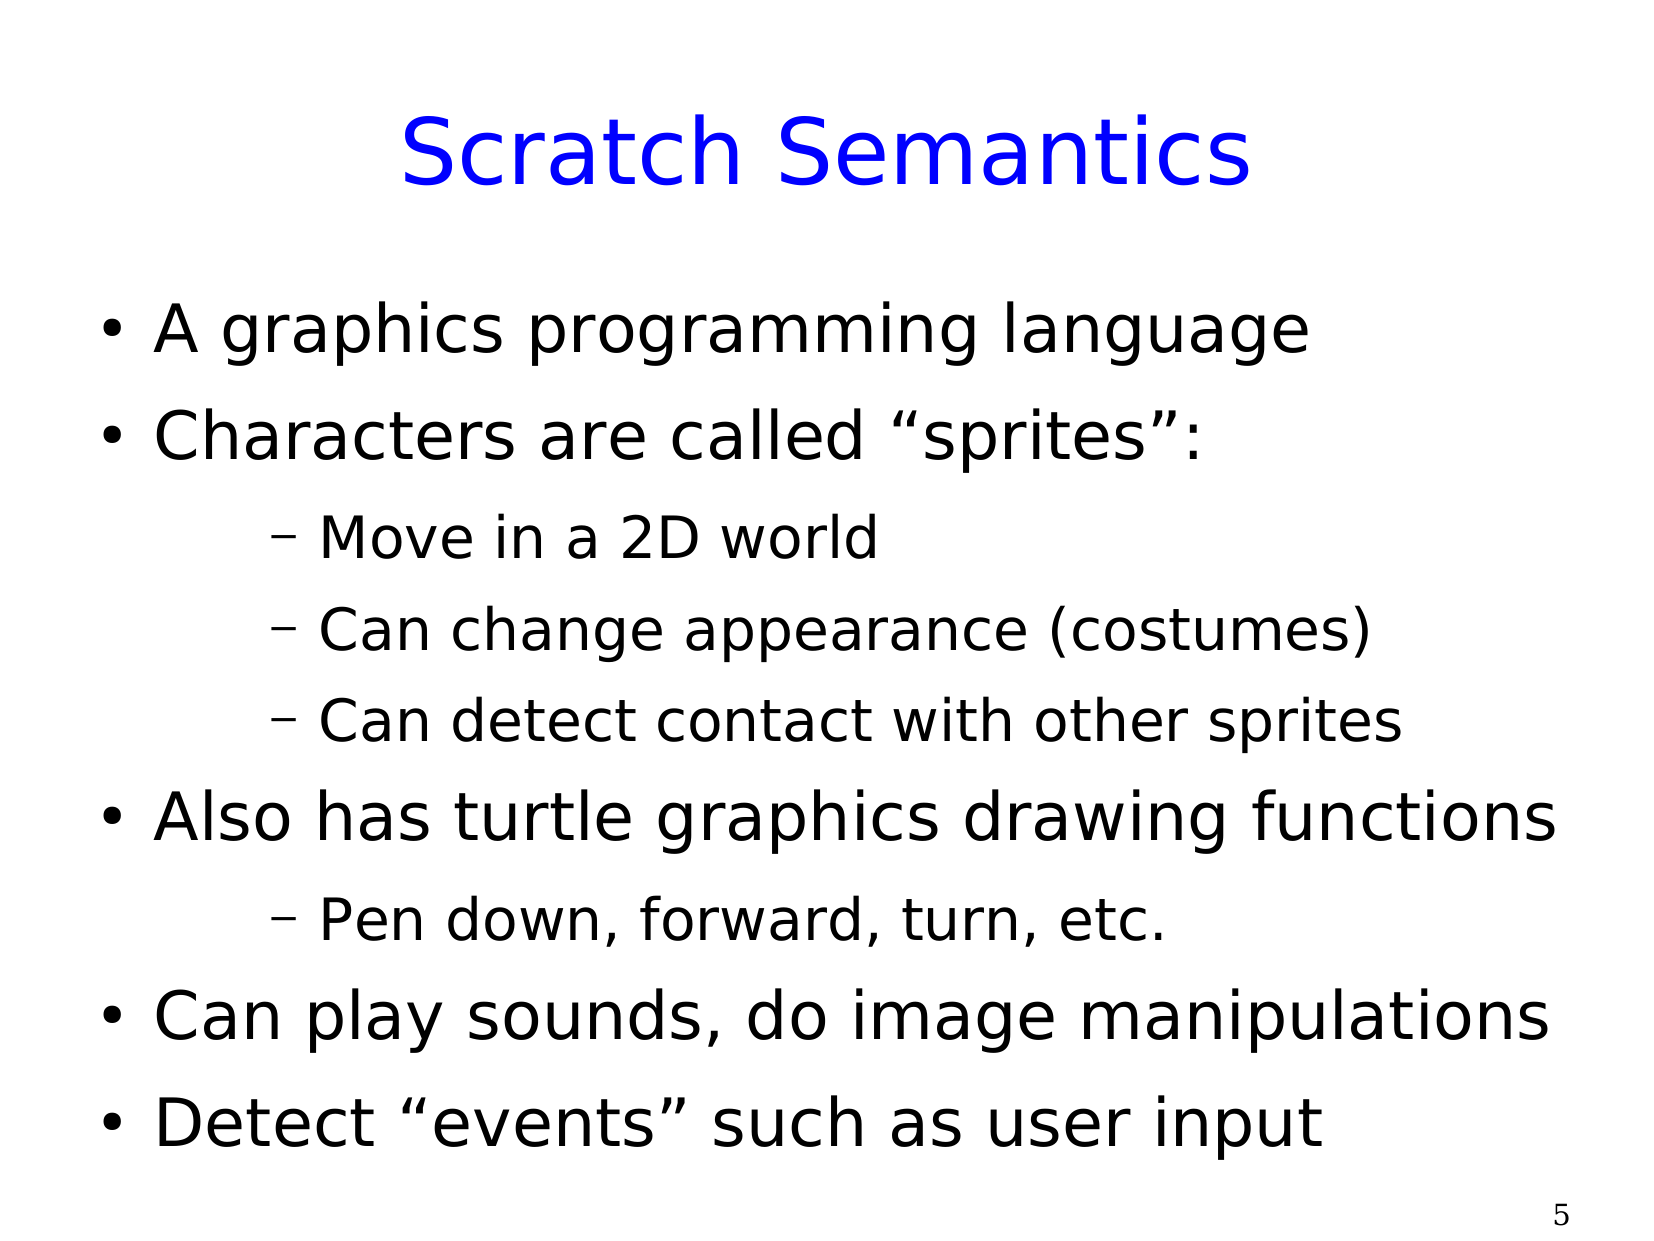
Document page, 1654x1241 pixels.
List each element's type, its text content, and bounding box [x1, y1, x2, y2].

title Scratch Semantics [82, 49, 1571, 257]
list A graphics programming language Characters are called “sprites”: Move in a 2D world Can change appearance (costumes) Can detect contact with other sprites Also has turtle graphics drawing functions Pen down, forward, turn, etc. Can play sounds, do image manipulations Detect “events” such as user input [82, 290, 1571, 1163]
